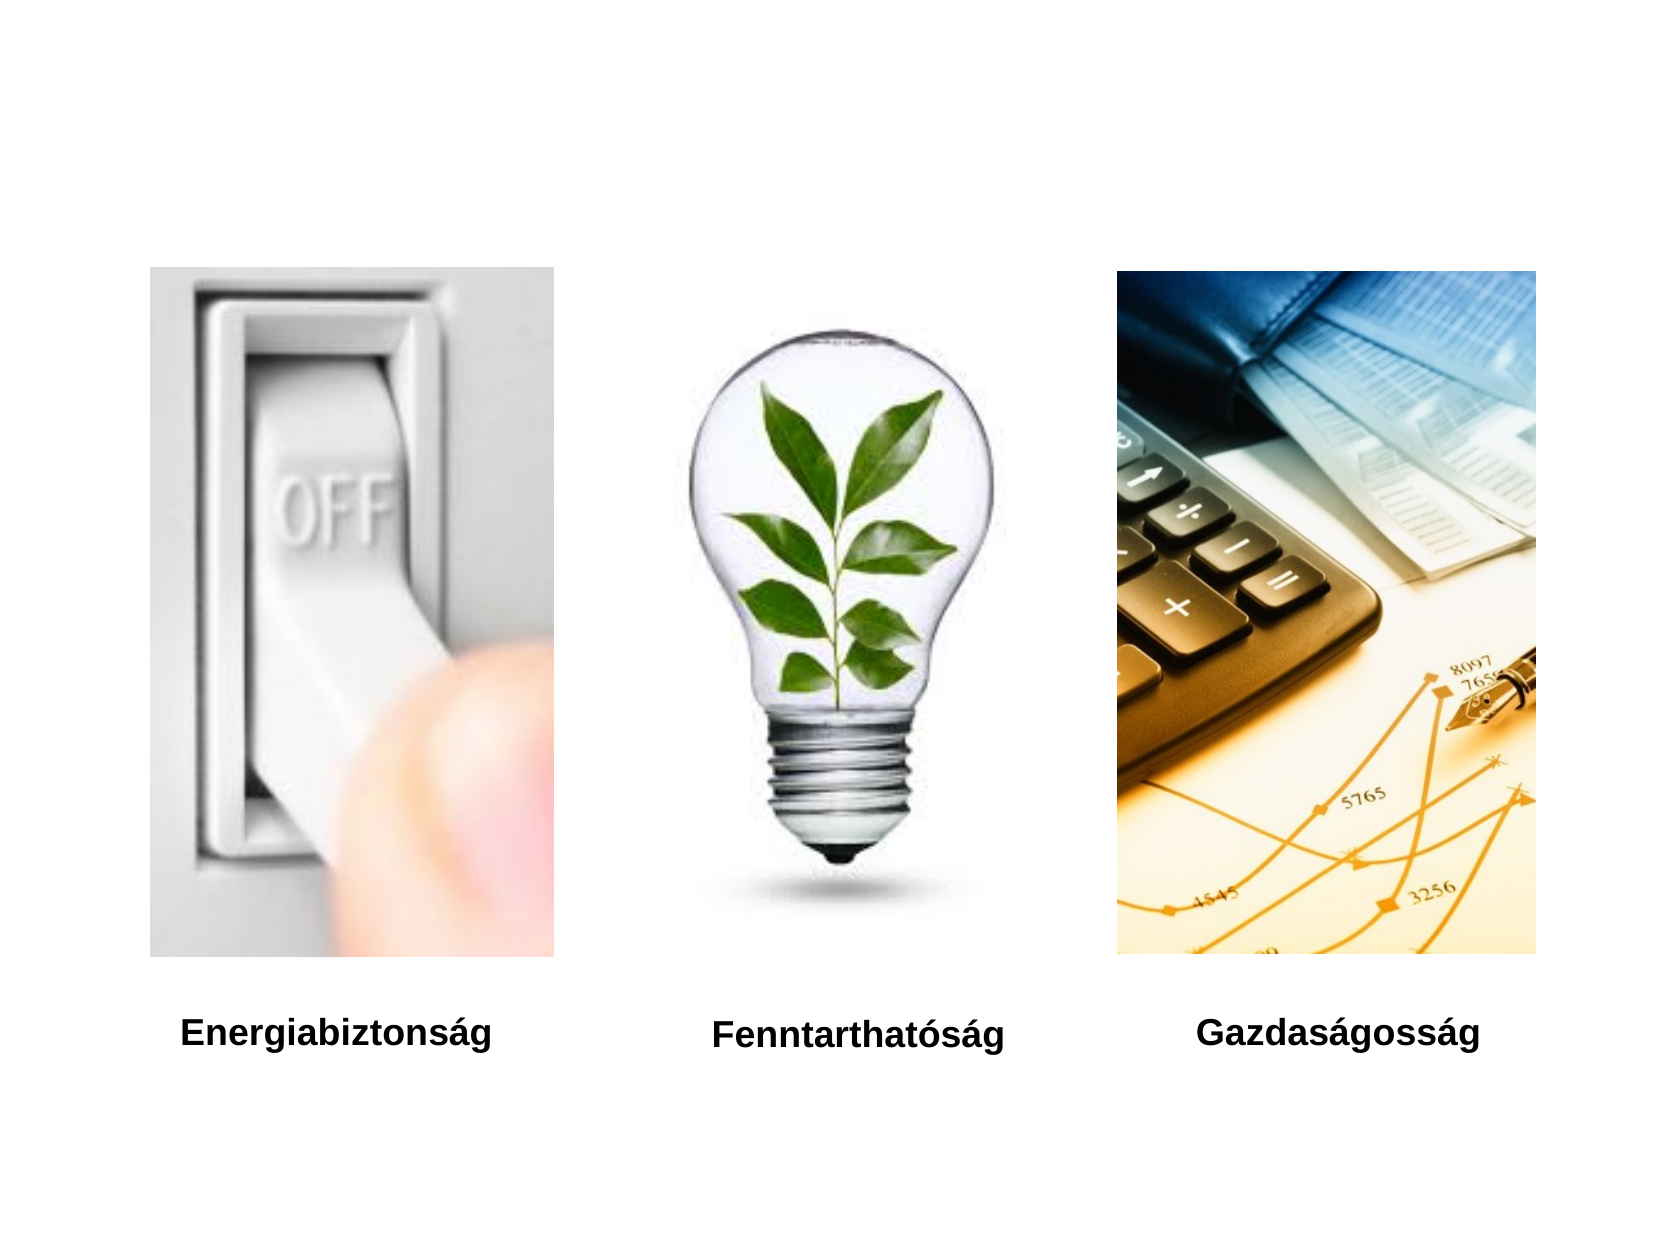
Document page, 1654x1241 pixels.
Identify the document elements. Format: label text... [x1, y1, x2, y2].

picture [1117, 271, 1536, 954]
picture [150, 267, 554, 957]
picture [614, 271, 1063, 945]
text_box Gazdaságosság [1181, 1003, 1496, 1061]
text_box Fenntarthatóság [696, 1006, 1021, 1063]
text_box Energiabiztonság [165, 1003, 508, 1061]
